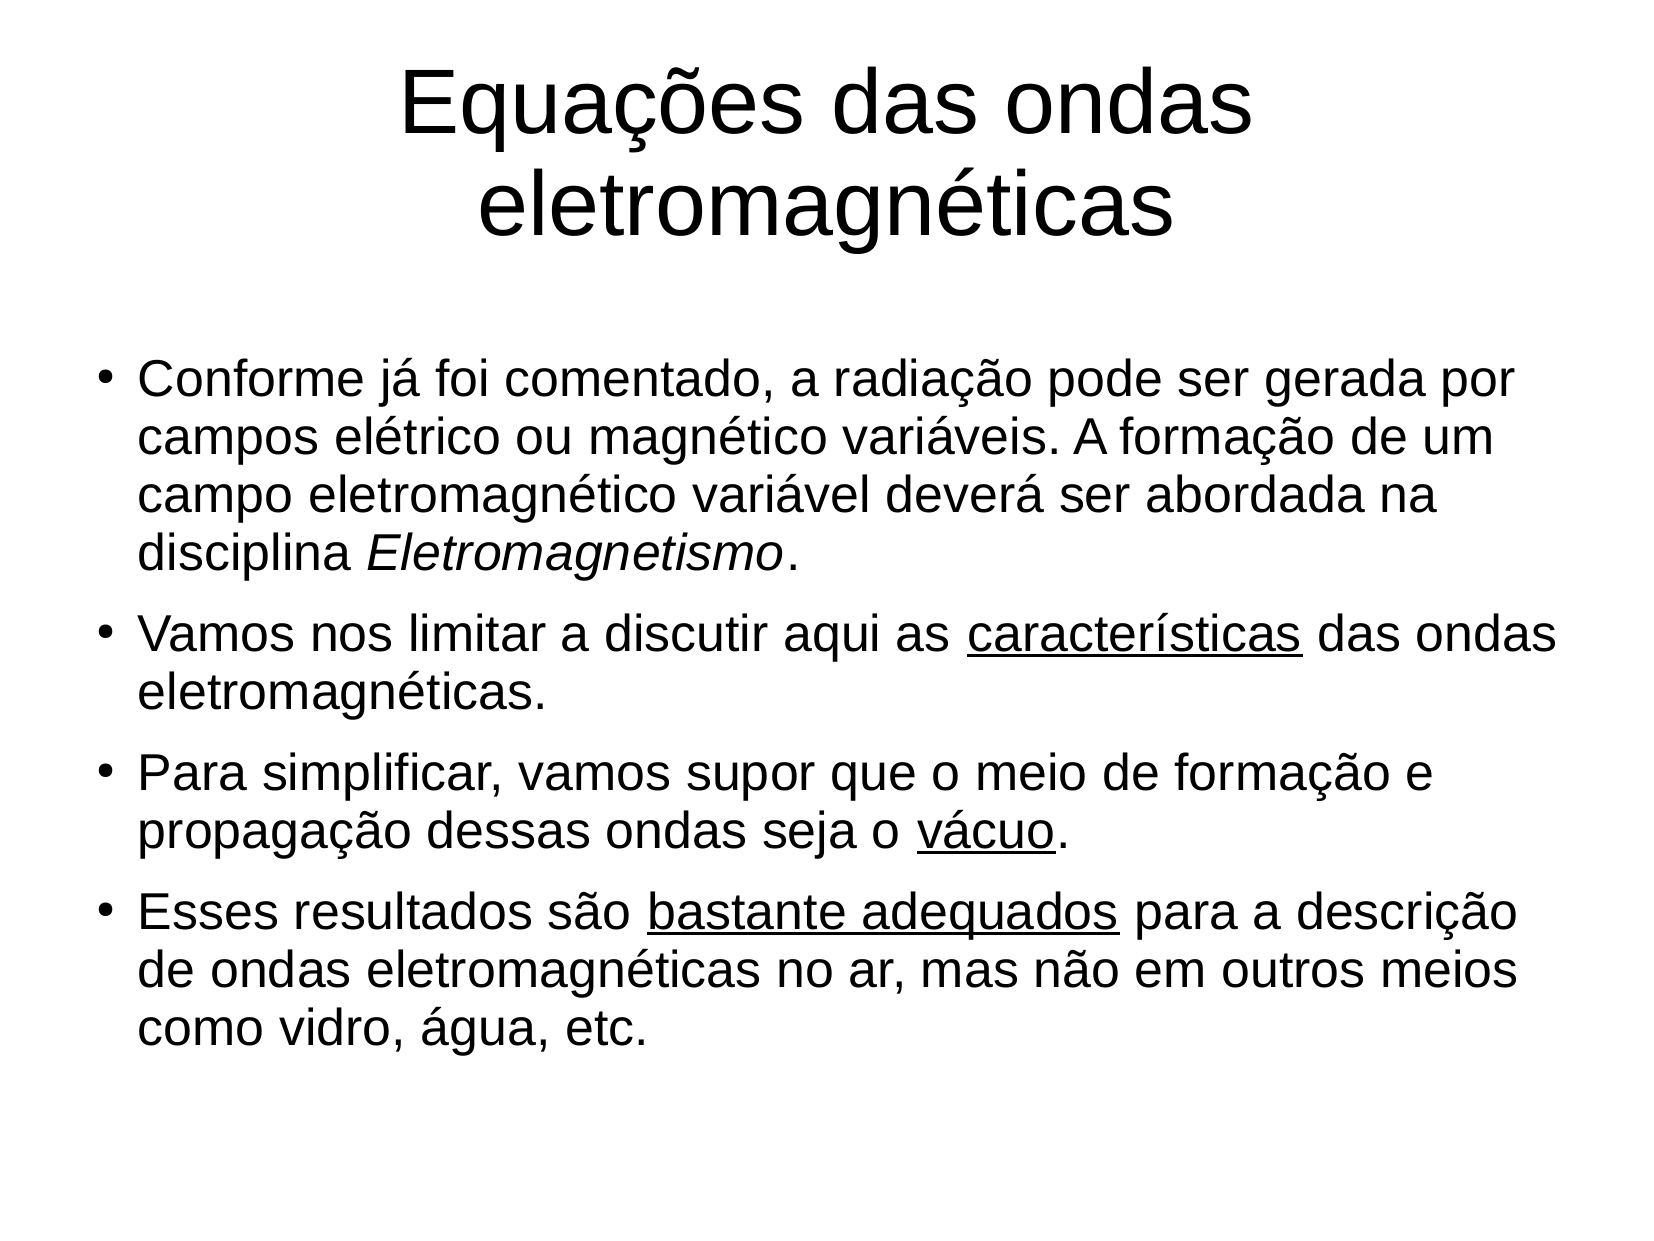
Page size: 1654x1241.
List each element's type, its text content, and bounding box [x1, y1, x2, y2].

title Equações das ondas eletromagnéticas [82, 49, 1571, 257]
list Conforme já foi comentado, a radiação pode ser gerada por campos elétrico ou magnético variáveis. A formação de um campo eletromagnético variável deverá ser abordada na disciplina Eletromagnetismo. Vamos nos limitar a discutir aqui as características das ondas eletromagnéticas. Para simplificar, vamos supor que o meio de formação e propagação dessas ondas seja o vácuo. Esses resultados são bastante adequados para a descrição de ondas eletromagnéticas no ar, mas não em outros meios como vidro, água, etc. [82, 349, 1571, 1069]
